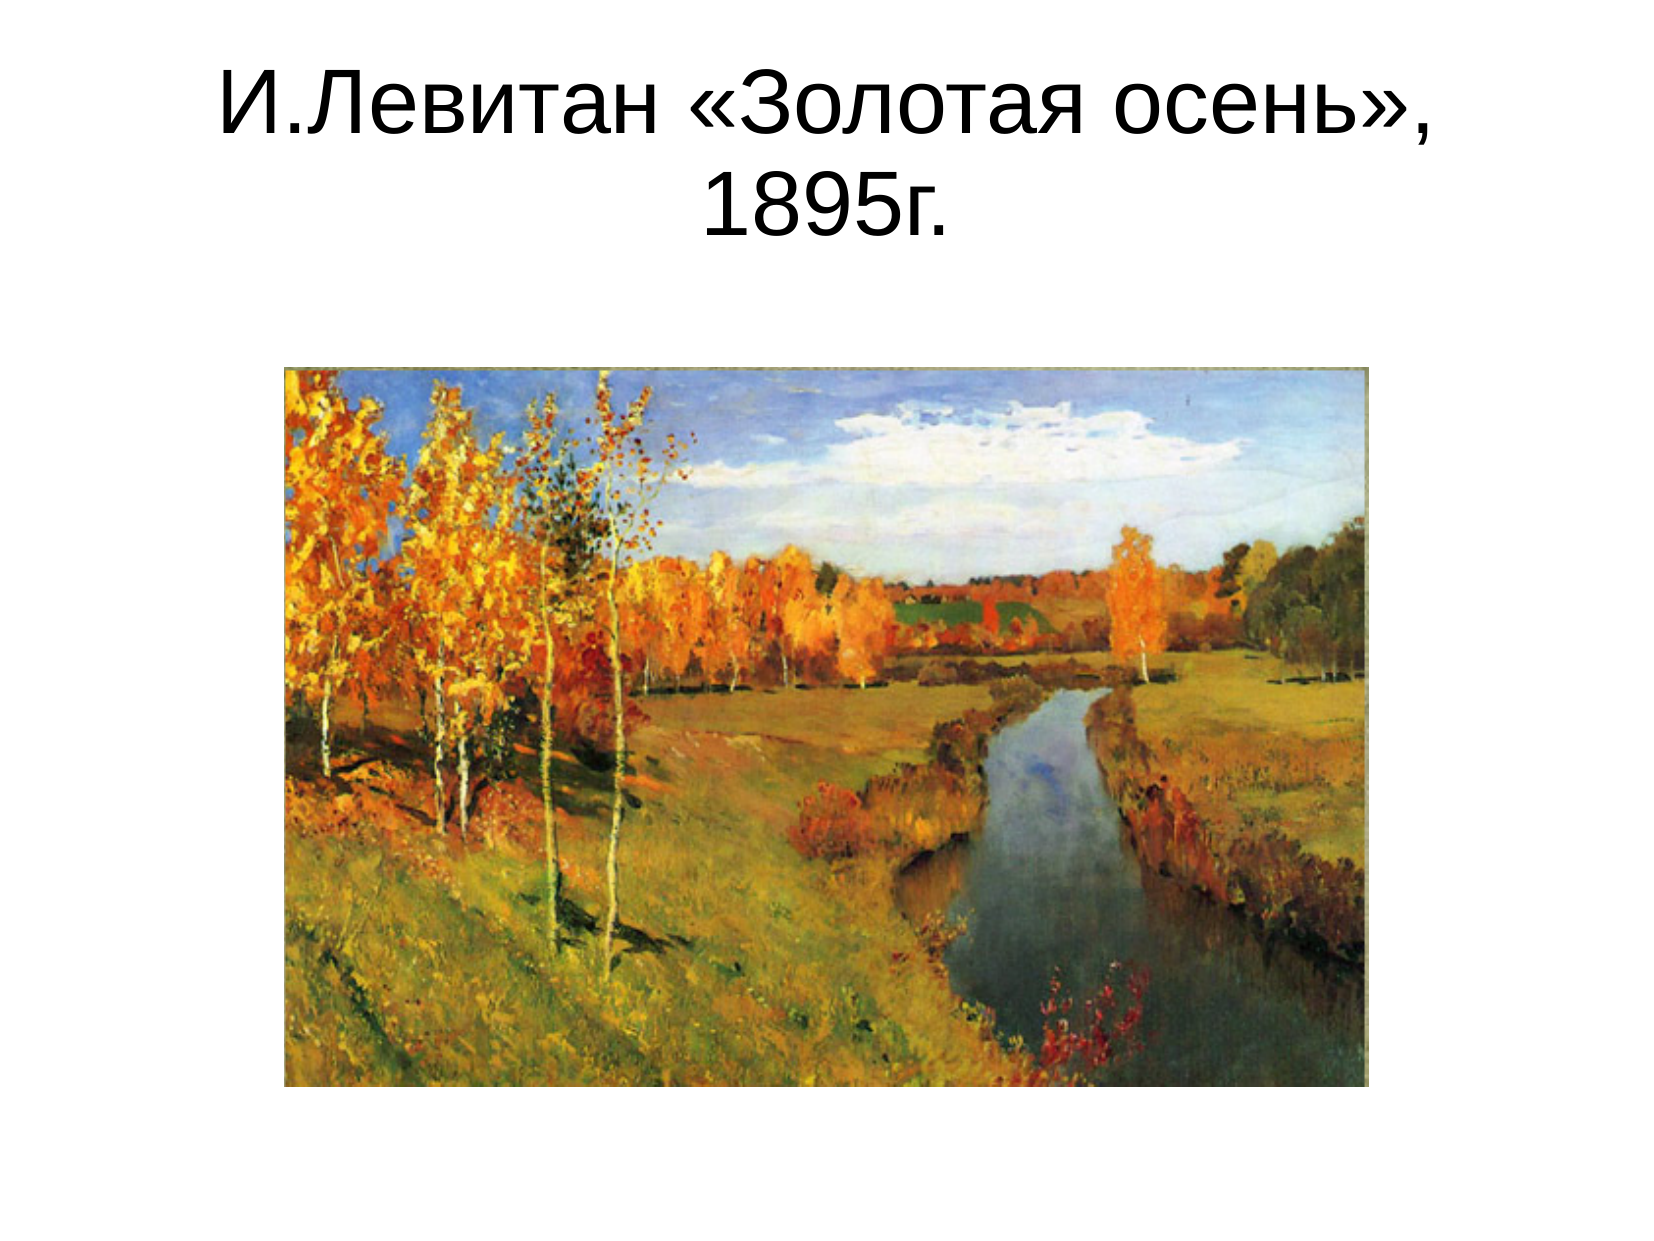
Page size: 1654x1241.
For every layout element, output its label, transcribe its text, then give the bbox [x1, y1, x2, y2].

title И.Левитан «Золотая осень», 1895г. [82, 49, 1571, 257]
picture [284, 367, 1369, 1087]
